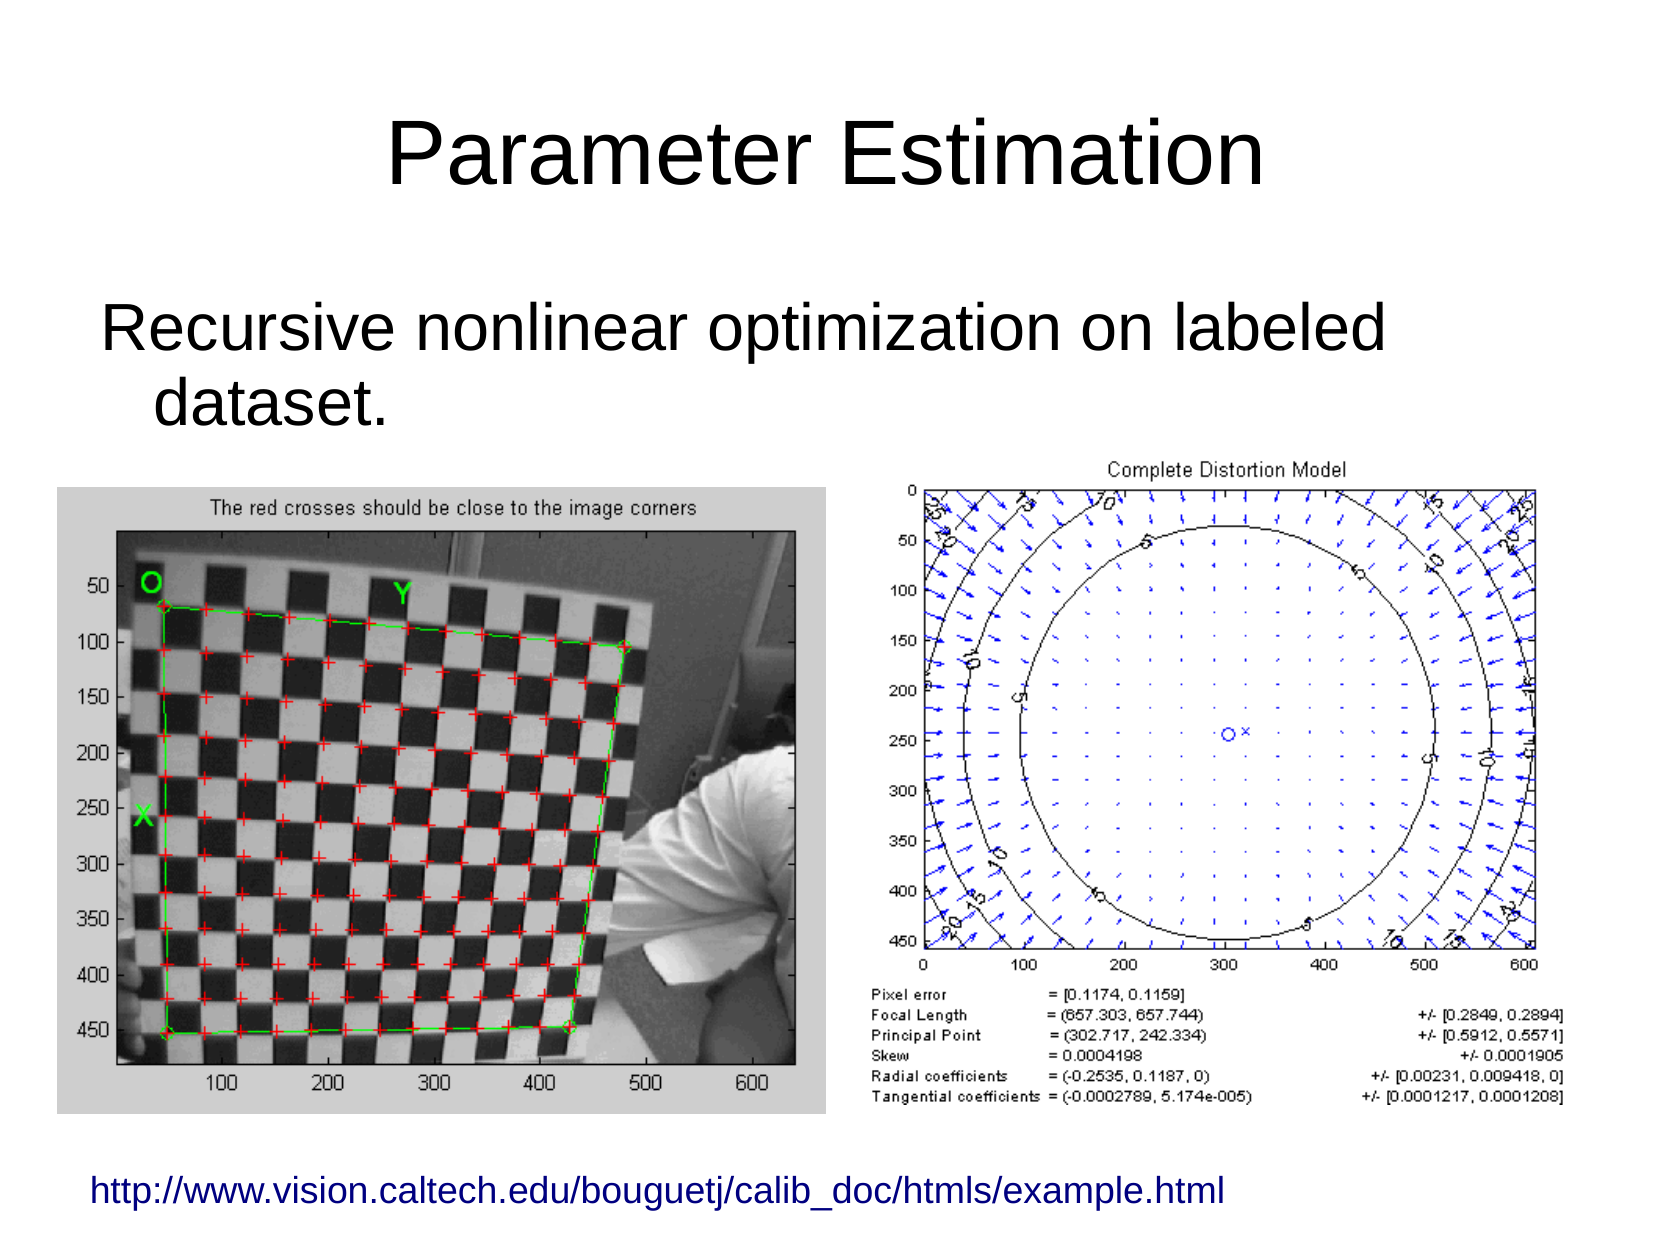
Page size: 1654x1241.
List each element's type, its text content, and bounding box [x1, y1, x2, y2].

text_box http://www.vision.caltech.edu/bouguetj/calib_doc/htmls/example.html [75, 1162, 1240, 1224]
picture [835, 449, 1613, 1105]
list Recursive nonlinear optimization on labeled dataset. [82, 290, 1571, 1094]
picture [57, 487, 826, 1115]
title Parameter Estimation [82, 56, 1571, 250]
